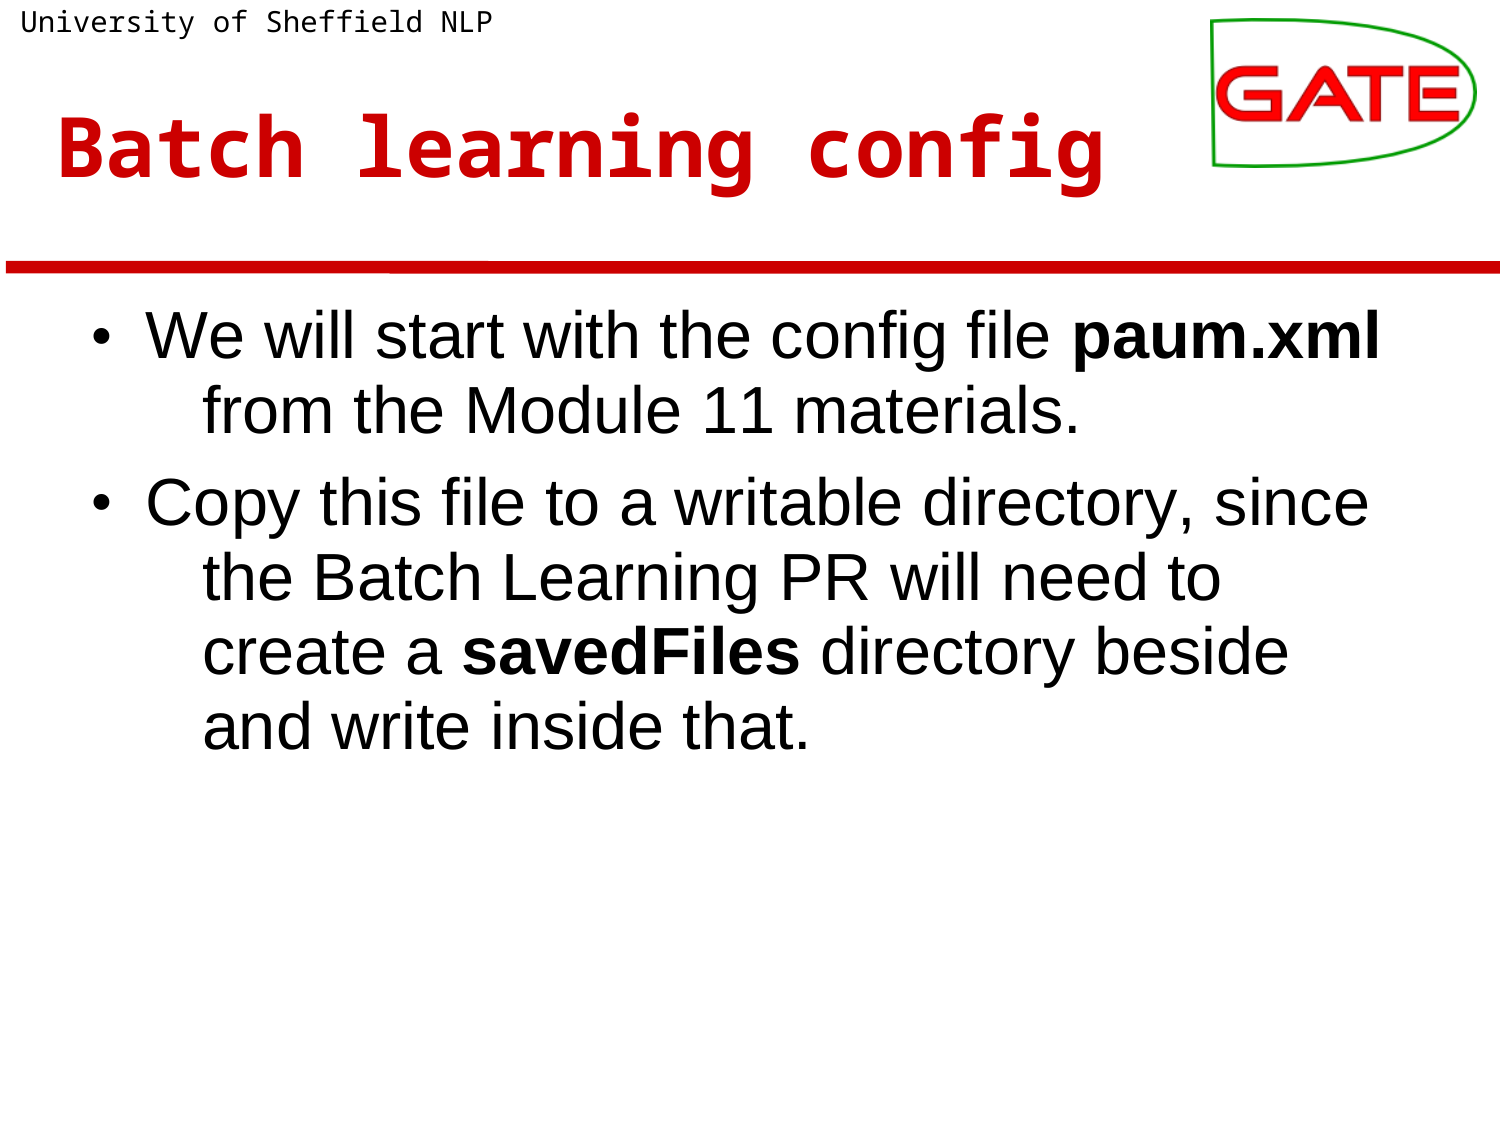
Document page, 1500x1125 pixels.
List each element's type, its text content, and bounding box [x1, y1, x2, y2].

picture [1210, 18, 1477, 168]
list We will start with the config file paum.xml from the Module 11 materials. Copy this file to a writable directory, since the Batch Learning PR will need to create a savedFiles directory beside and write inside that. [74, 290, 1425, 1034]
title Batch learning config [41, 37, 1391, 254]
